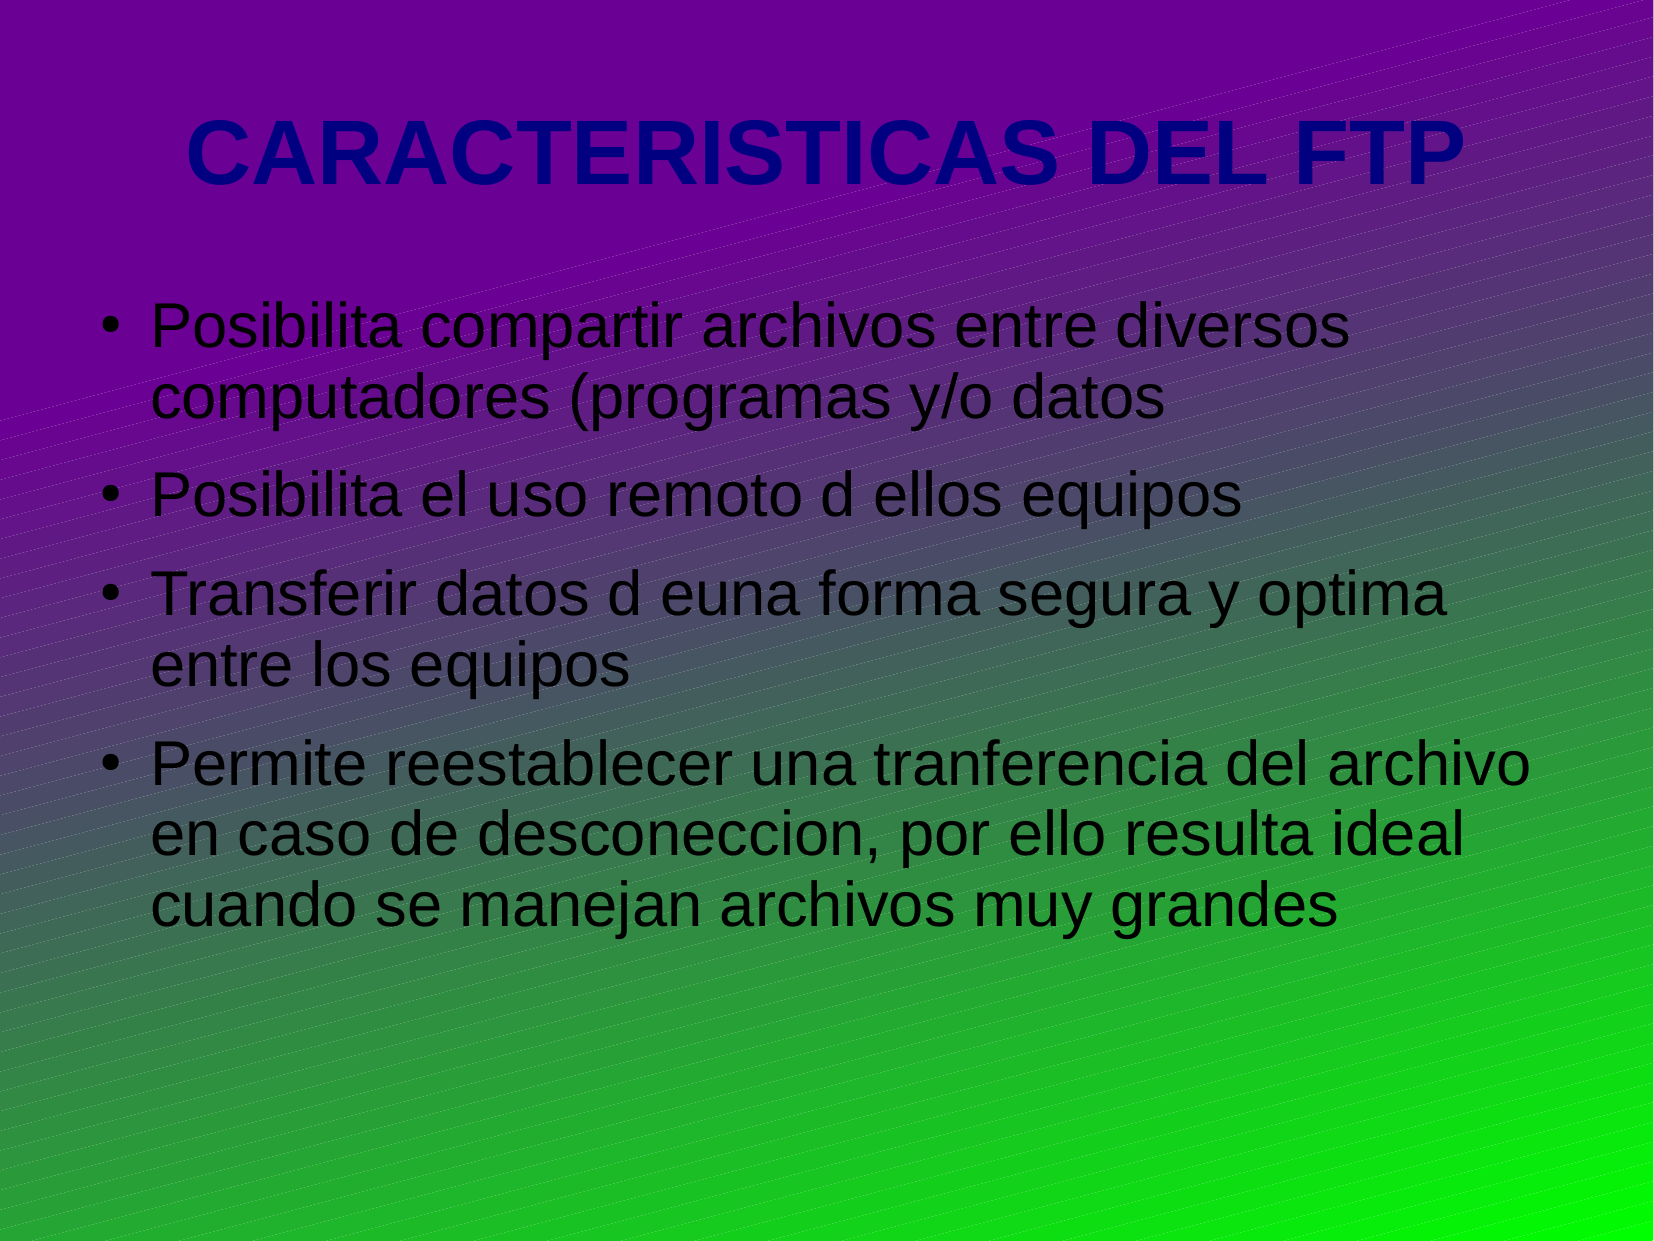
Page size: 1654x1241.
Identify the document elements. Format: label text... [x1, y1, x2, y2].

title CARACTERISTICAS DEL FTP [82, 49, 1571, 257]
list Posibilita compartir archivos entre diversos computadores (programas y/o datos Posibilita el uso remoto d ellos equipos Transferir datos d euna forma segura y optima entre los equipos Permite reestablecer una tranferencia del archivo en caso de desconeccion, por ello resulta ideal cuando se manejan archivos muy grandes [82, 290, 1538, 1010]
